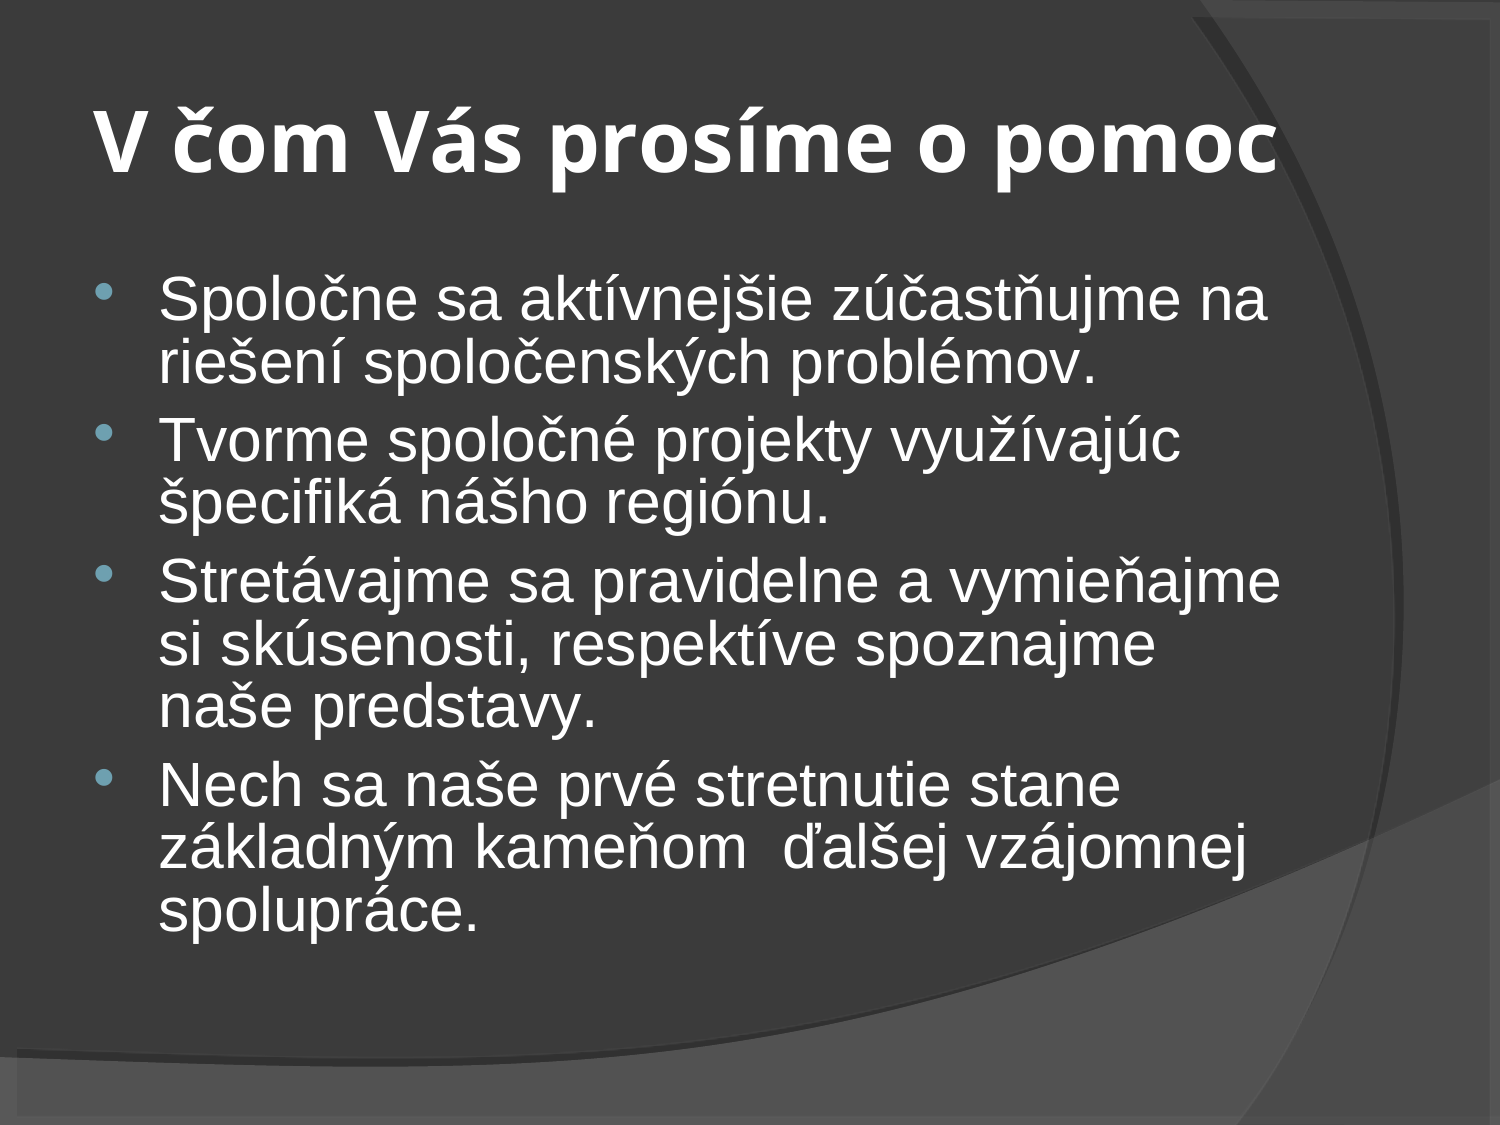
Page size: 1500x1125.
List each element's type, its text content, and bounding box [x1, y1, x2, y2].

title V čom Vás prosíme o pomoc [74, 10, 1300, 262]
list Spoločne sa aktívnejšie zúčastňujme na riešení spoločenských problémov. Tvorme spoločné projekty využívajúc špecifiká nášho regiónu. Stretávajme sa pravidelne a vymieňajme si skúsenosti, respektíve spoznajme naše predstavy. Nech sa naše prvé stretnutie stane základným kameňom ďalšej vzájomnej spolupráce. [74, 262, 1300, 1006]
